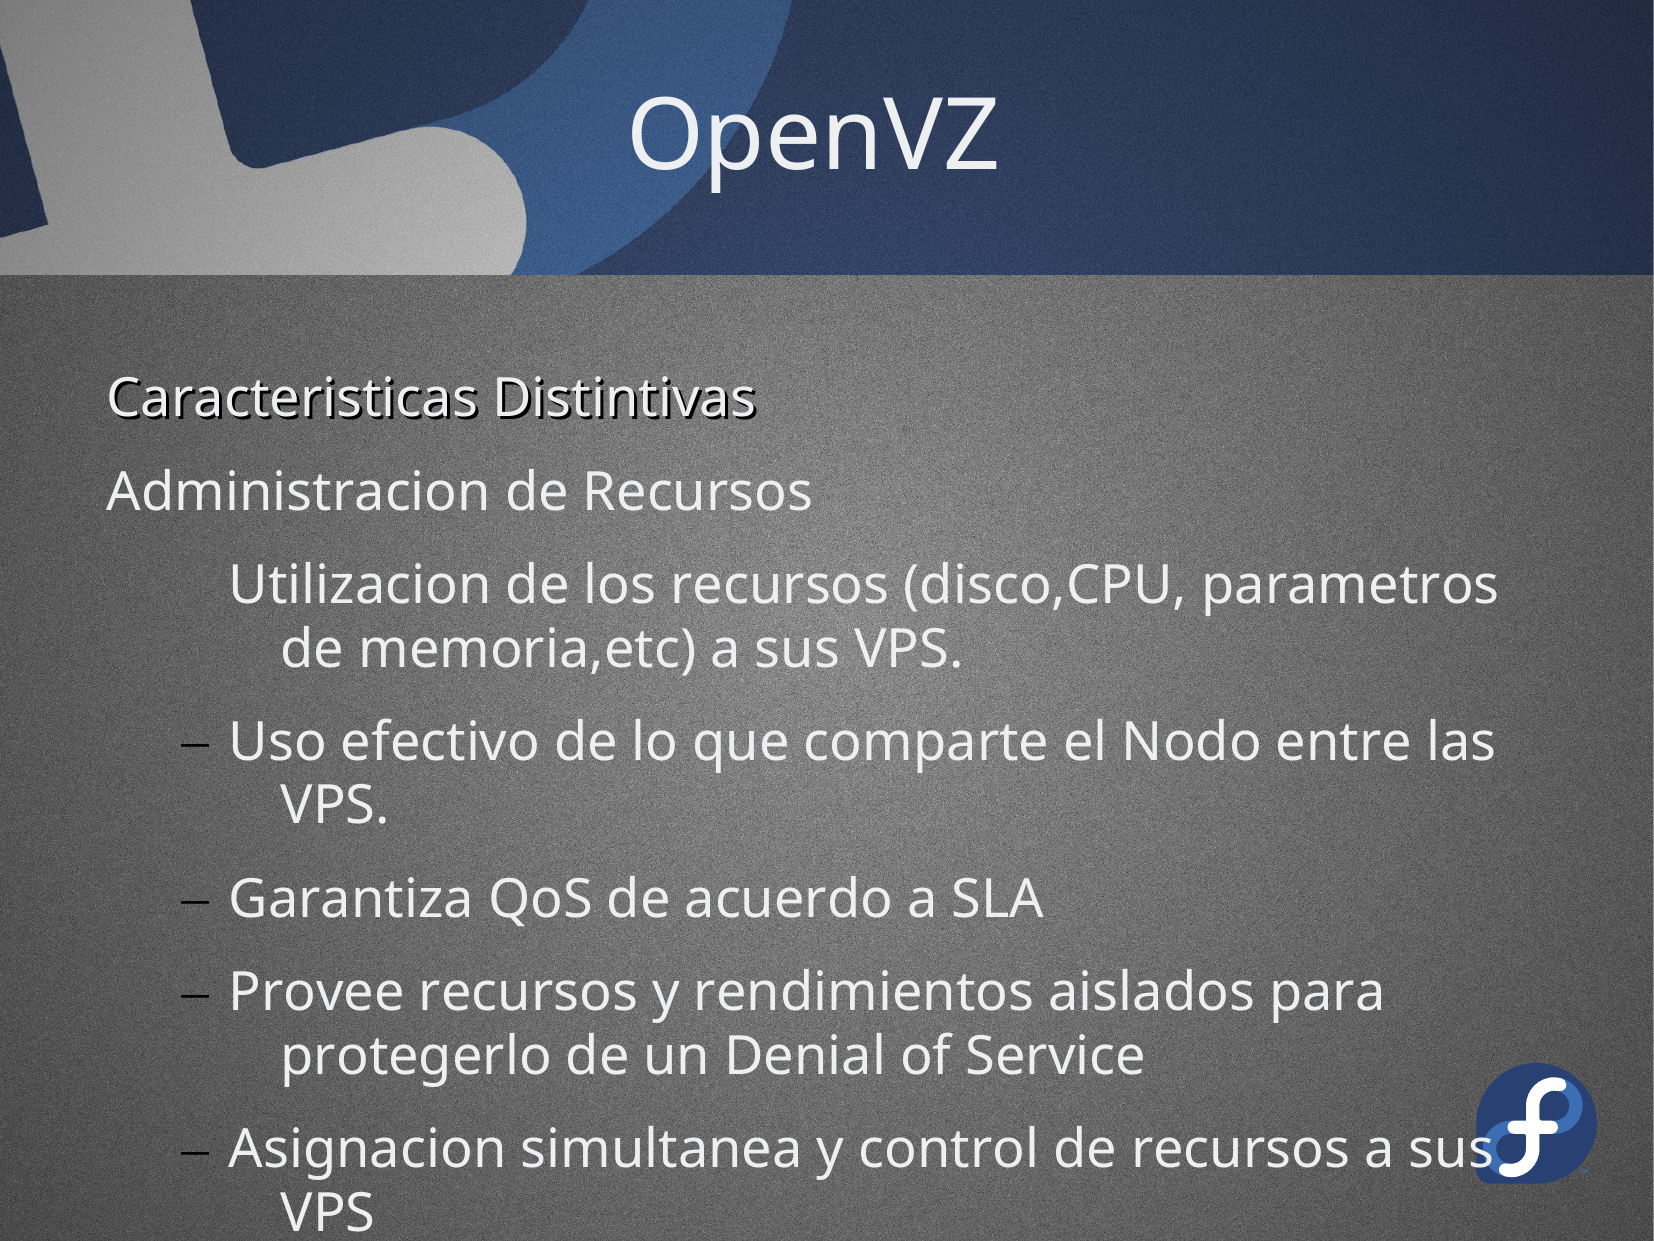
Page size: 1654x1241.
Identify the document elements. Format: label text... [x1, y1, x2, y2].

picture [0, 0, 1654, 1241]
text_box OpenVZ [88, 29, 1565, 237]
text_box Caracteristicas Distintivas Administracion de Recursos Utilizacion de los recursos (disco,CPU, parametros de memoria,etc) a sus VPS. Uso efectivo de lo que comparte el Nodo entre las VPS. Garantiza QoS de acuerdo a SLA Provee recursos y rendimientos aislados para protegerlo de un Denial of Service Asignacion simultanea y control de recursos a sus VPS [88, 270, 1565, 979]
